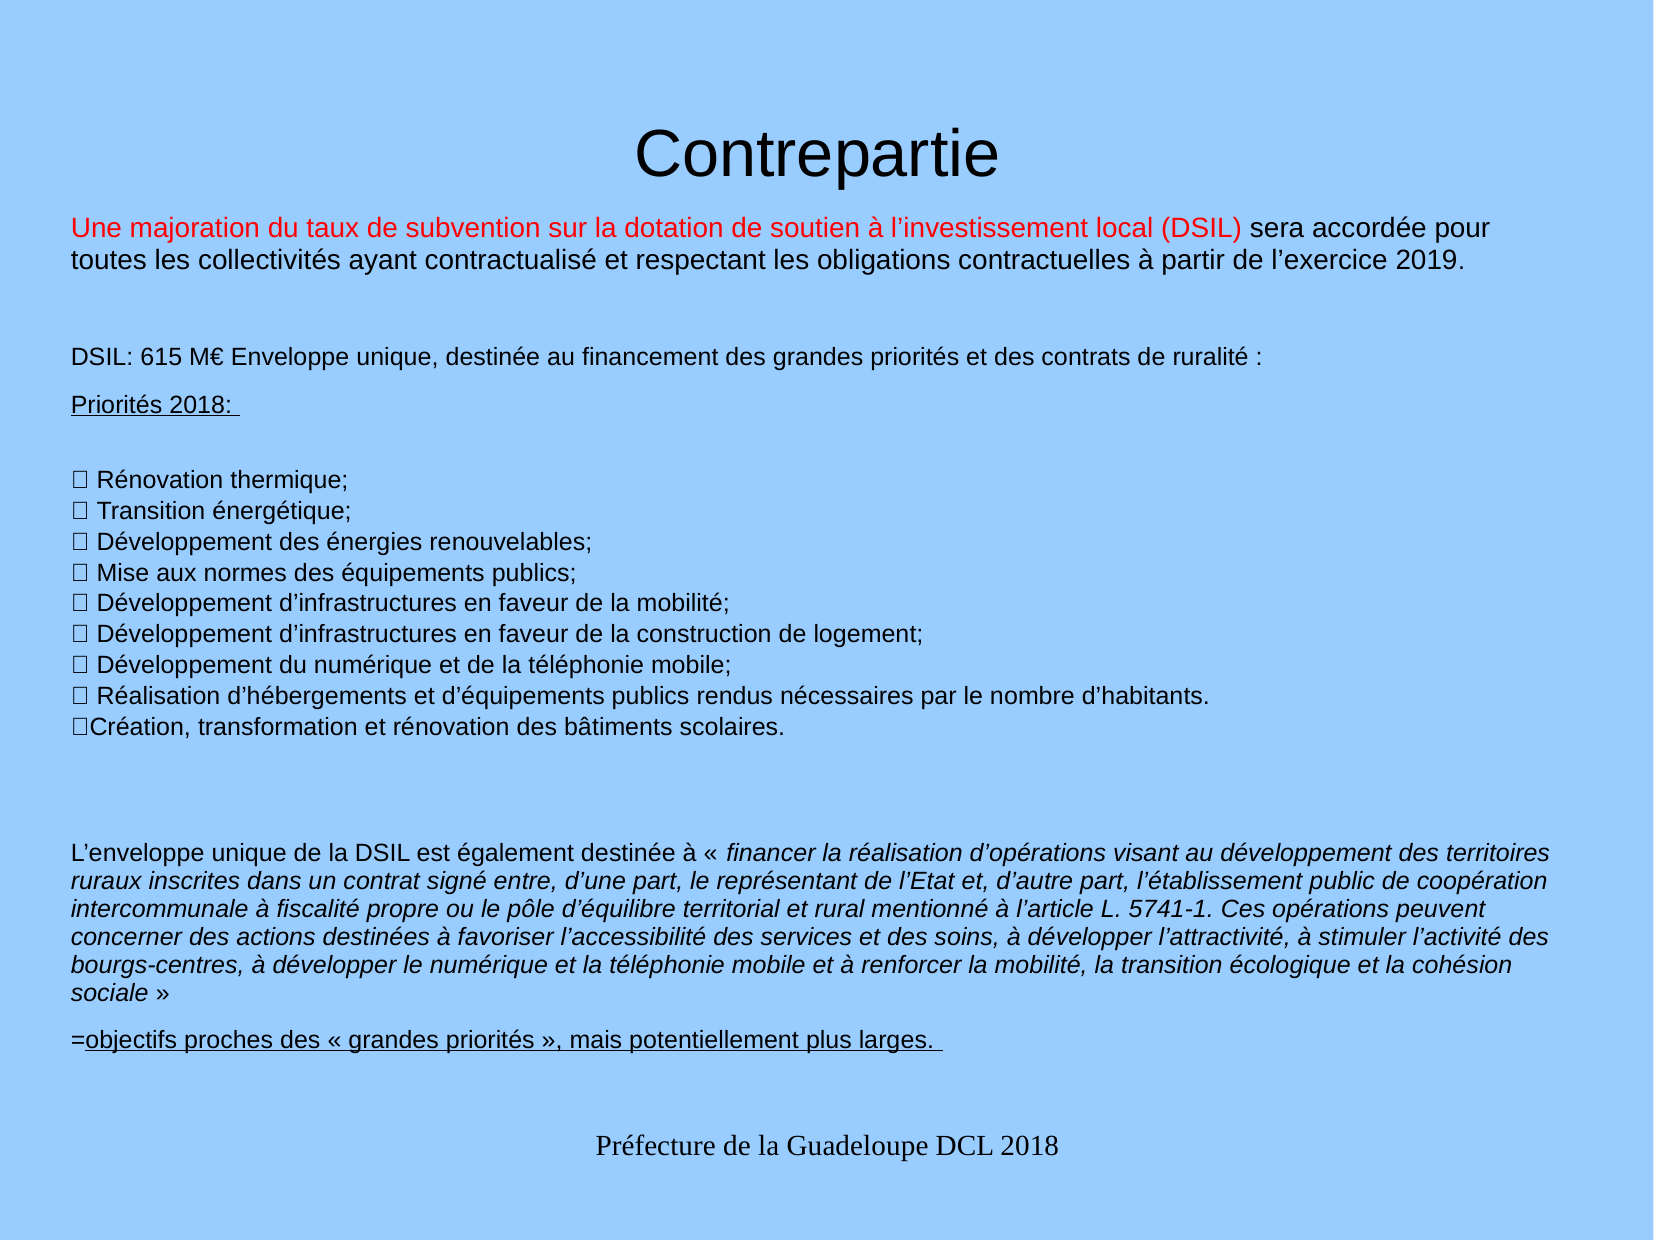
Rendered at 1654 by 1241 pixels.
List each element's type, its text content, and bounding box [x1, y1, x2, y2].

title Contrepartie [82, 49, 1571, 257]
text_box [807, 919, 850, 990]
list Une majoration du taux de subvention sur la dotation de soutien à l’investissement local (DSIL) sera accordée pour toutes les collectivités ayant contractualisé et respectant les obligations contractuelles à partir de l’exercice 2019. DSIL: 615 M€ Enveloppe unique, destinée au financement des grandes priorités et des contrats de ruralité : Priorités 2018:  Rénovation thermique;  Transition énergétique;  Développement des énergies renouvelables;  Mise aux normes des équipements publics;  Développement d’infrastructures en faveur de la mobilité;  Développement d’infrastructures en faveur de la construction de logement;  Développement du numérique et de la téléphonie mobile;  Réalisation d’hébergements et d’équipements publics rendus nécessaires par le nombre d’habitants. Création, transformation et rénovation des bâtiments scolaires. L’enveloppe unique de la DSIL est également destinée à « financer la réalisation d’opérations visant au développement des territoires ruraux inscrites dans un contrat signé entre, d’une part, le représentant de l’Etat et, d’autre part, l’établissement public de coopération intercommunale à fiscalité propre ou le pôle d’équilibre territorial et rural mentionné à l’article L. 5741-1. Ces opérations peuvent concerner des actions destinées à favoriser l’accessibilité des services et des soins, à développer l’attractivité, à stimuler l’activité des bourgs-centres, à développer le numérique et la téléphonie mobile et à renforcer la mobilité, la transition écologique et la cohésion sociale » =objectifs proches des « grandes priorités », mais potentiellement plus larges. [70, 212, 1559, 1069]
text_box [791, 1110, 834, 1181]
